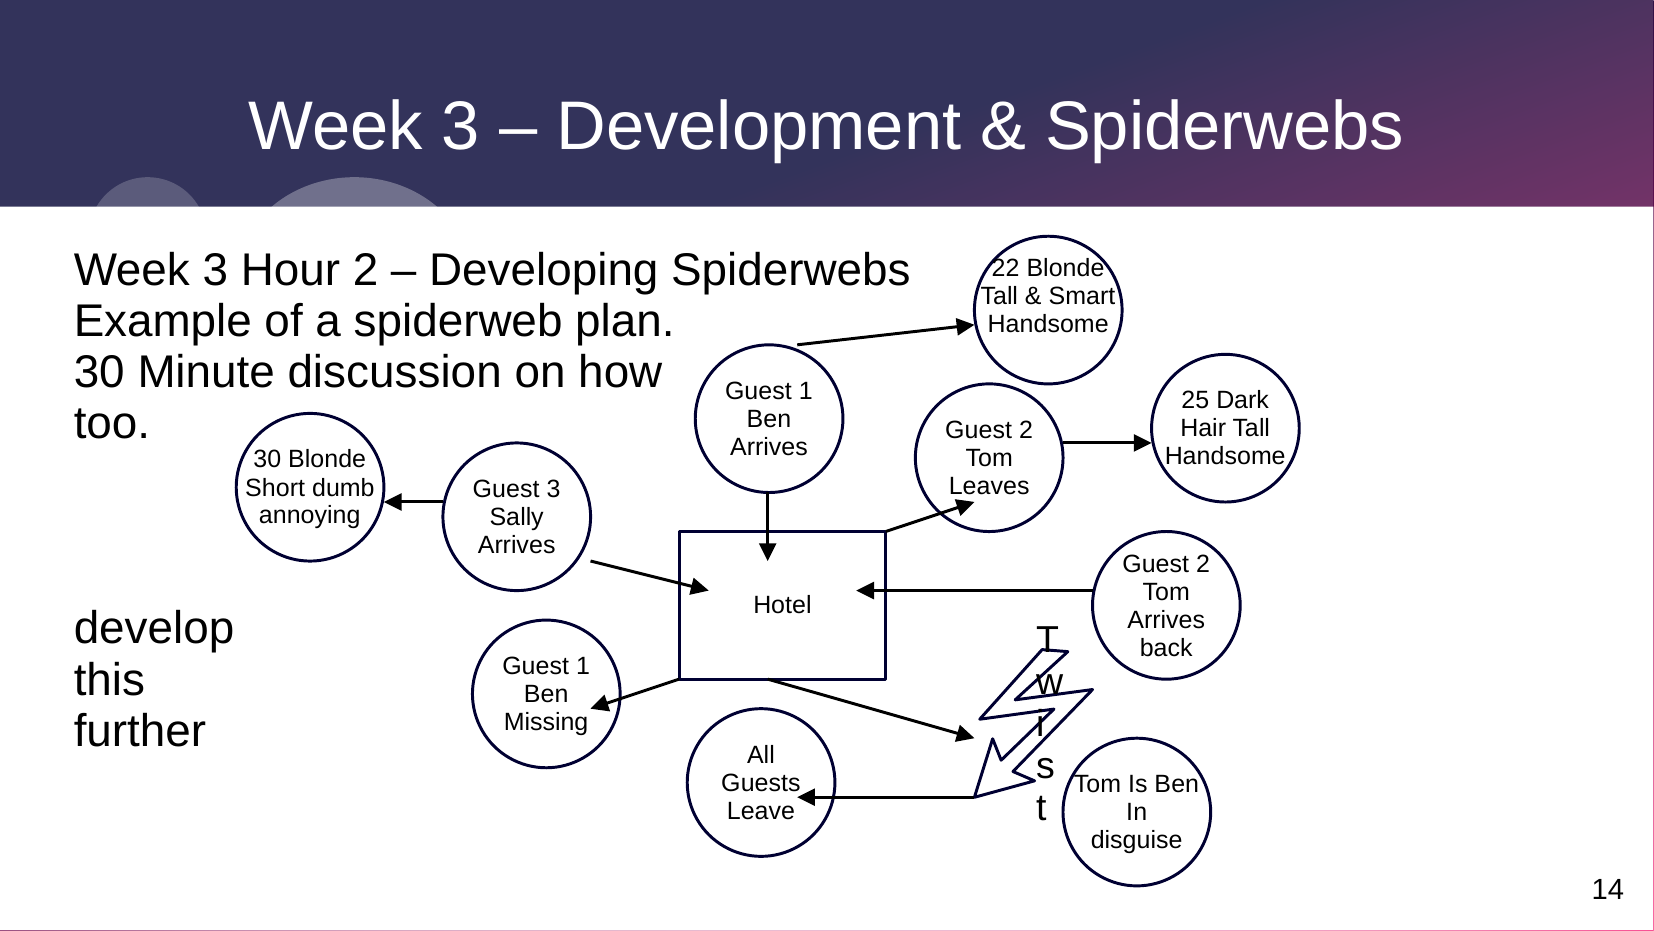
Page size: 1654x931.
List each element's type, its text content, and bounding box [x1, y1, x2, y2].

text_box Twist [974, 649, 1093, 798]
title Week 3 – Development & Spiderwebs [88, 44, 1565, 207]
text_box 30 Blonde Short dumb annoying [236, 413, 384, 562]
text_box 22 Blonde Tall & Smart Handsome [974, 236, 1123, 384]
text_box Guest 2 Tom Leaves [915, 383, 1064, 532]
text_box Week 3 Hour 2 – Developing Spiderwebs Example of a spiderweb plan. 30 Minute discussion on how too. develop this further [59, 236, 1536, 886]
text_box All Guests Leave [687, 708, 835, 857]
text_box Guest 1 Ben Arrives [695, 344, 843, 493]
text_box Guest 1 Ben Missing [472, 620, 621, 768]
text_box Guest 2 Tom Arrives back [1092, 531, 1241, 680]
text_box 25 Dark Hair Tall Handsome [1151, 354, 1300, 503]
text_box Tom Is Ben In disguise [1062, 738, 1211, 886]
text_box Guest 3 Sally Arrives [442, 442, 591, 591]
text_box Hotel [679, 531, 886, 680]
